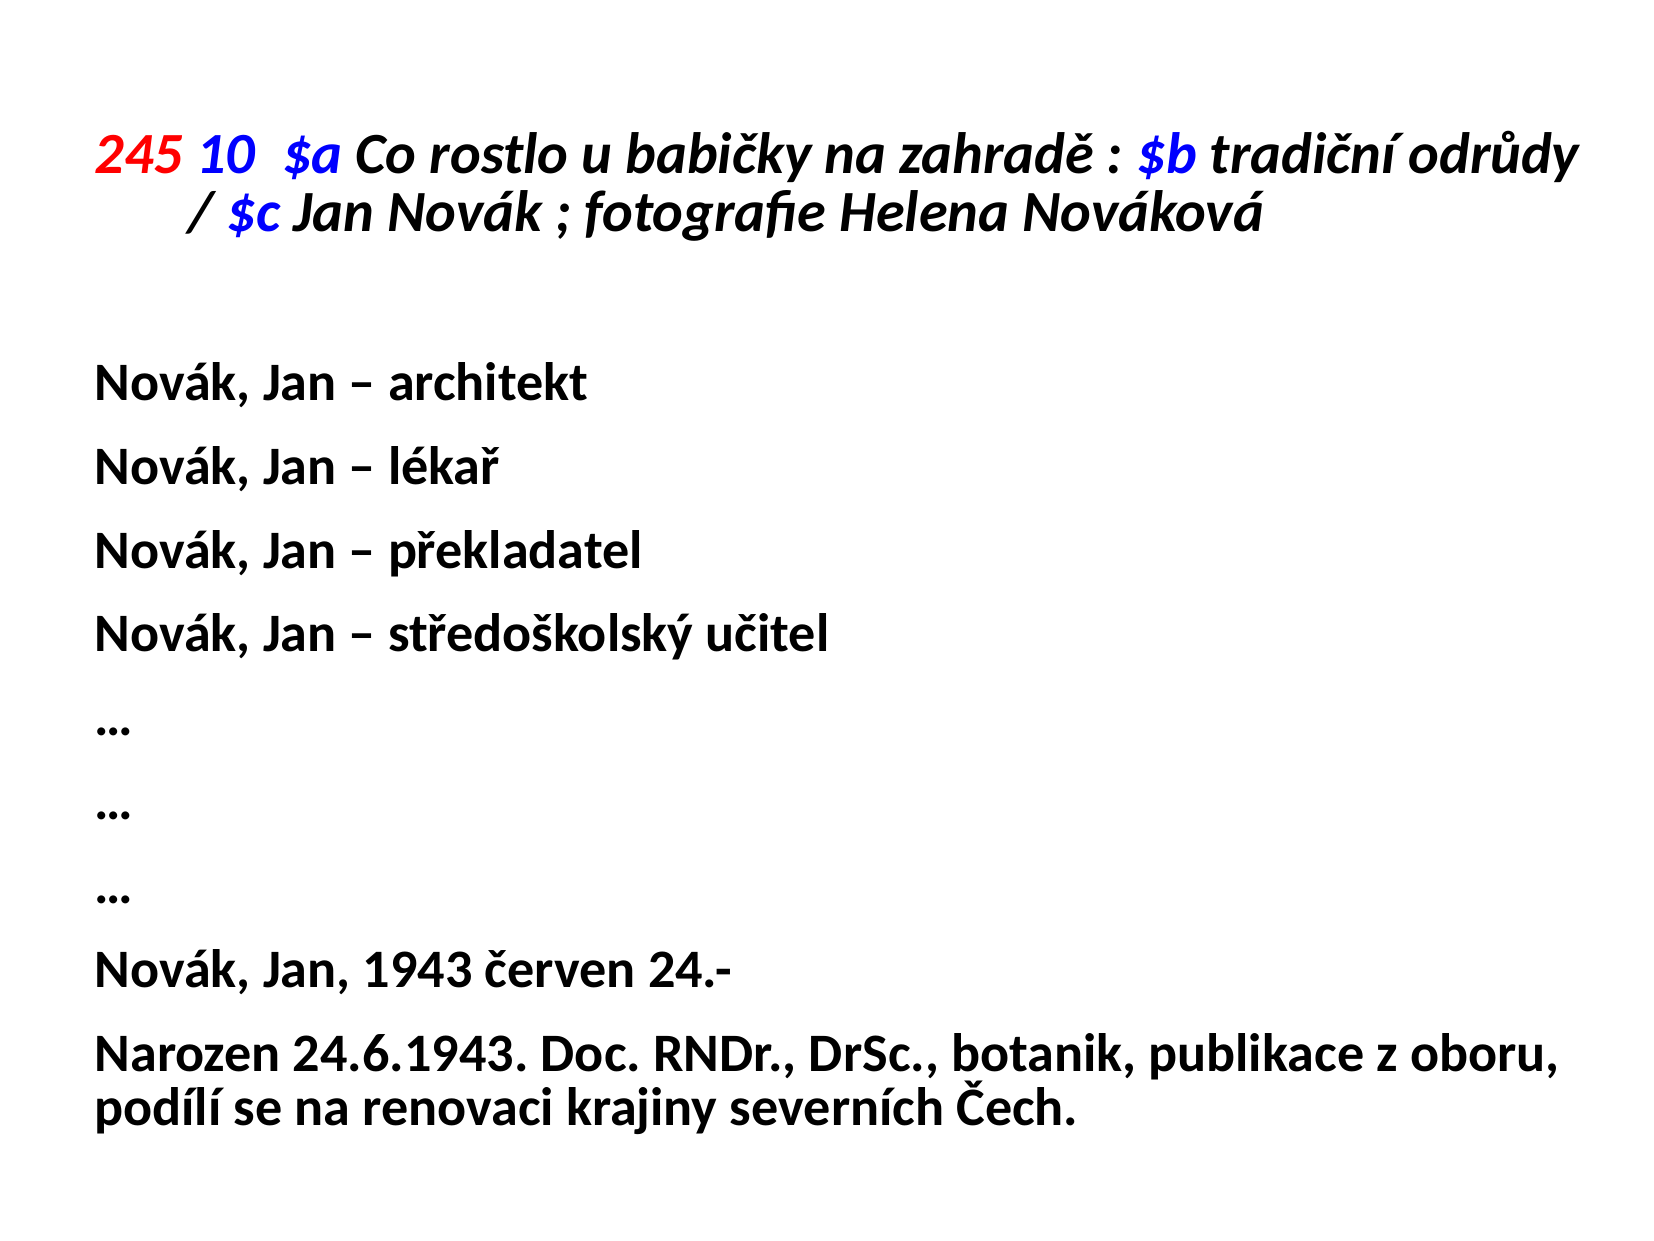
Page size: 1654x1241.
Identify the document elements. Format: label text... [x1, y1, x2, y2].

list 245 10 $a Co rostlo u babičky na zahradě : $b tradiční odrůdy / $c Jan Novák ; fotografie Helena Nováková Novák, Jan – architekt Novák, Jan – lékař Novák, Jan – překladatel Novák, Jan – středoškolský učitel … … … Novák, Jan, 1943 červen 24.- Narozen 24.6.1943. Doc. RNDr., DrSc., botanik, publikace z oboru, podílí se na renovaci krajiny severních Čech. [94, 129, 1583, 1182]
